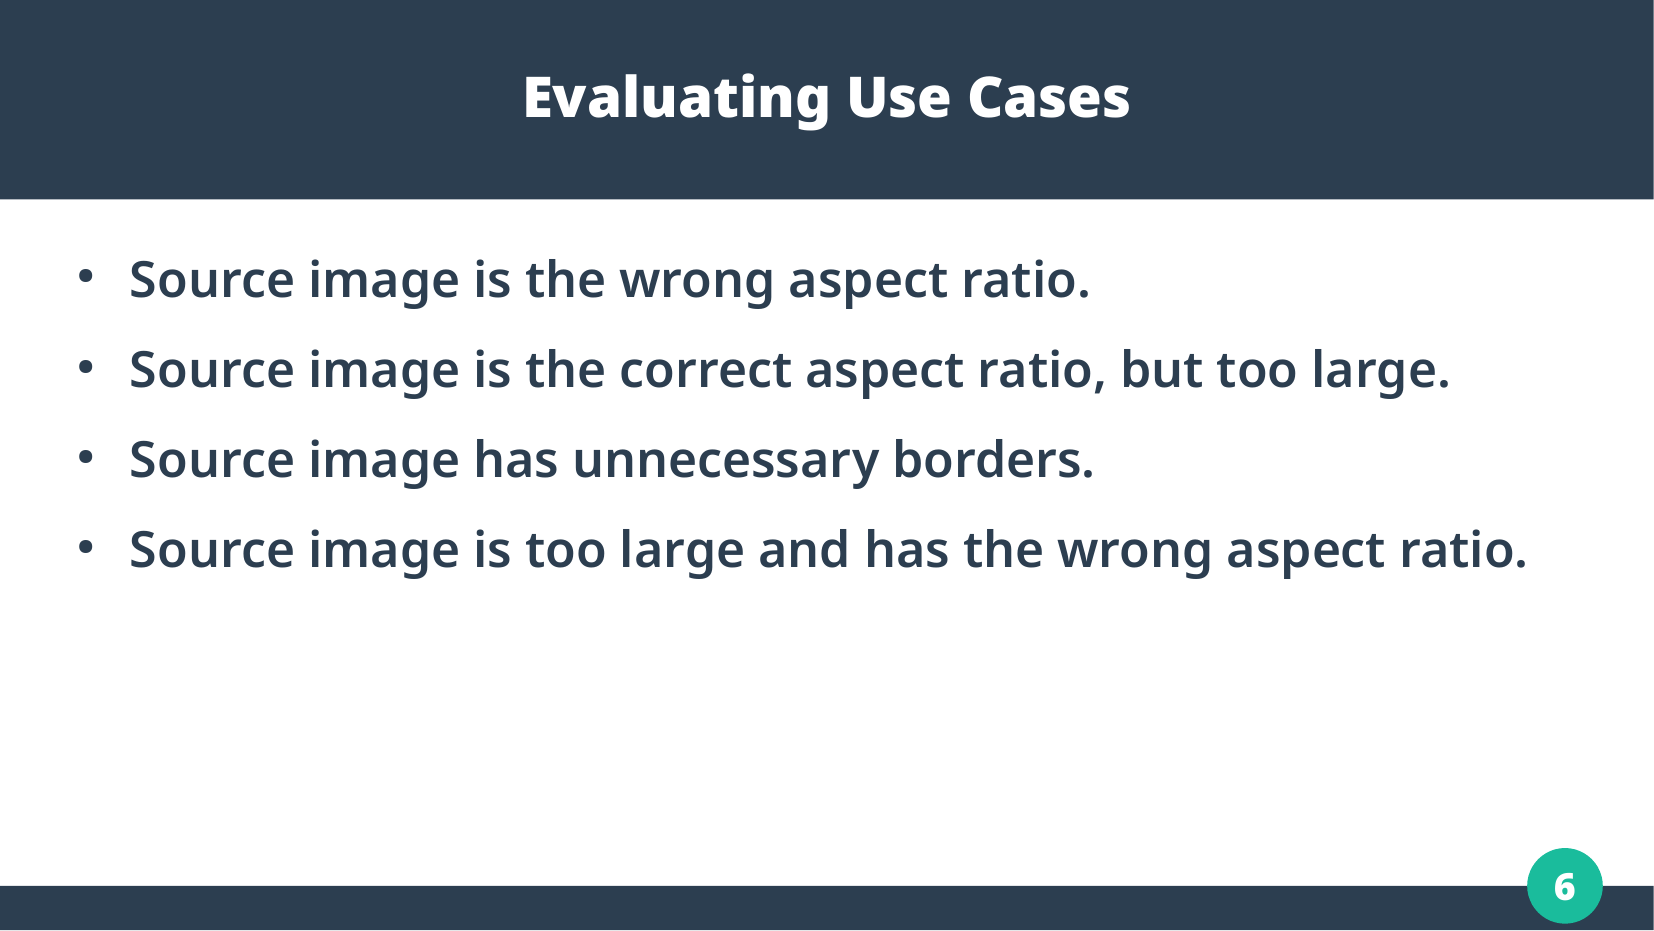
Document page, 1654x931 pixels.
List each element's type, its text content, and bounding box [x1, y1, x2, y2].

list Source image is the wrong aspect ratio. Source image is the correct aspect ratio, but too large. Source image has unnecessary borders. Source image is too large and has the wrong aspect ratio. [59, 243, 1595, 864]
title Evaluating Use Cases [59, 37, 1595, 155]
